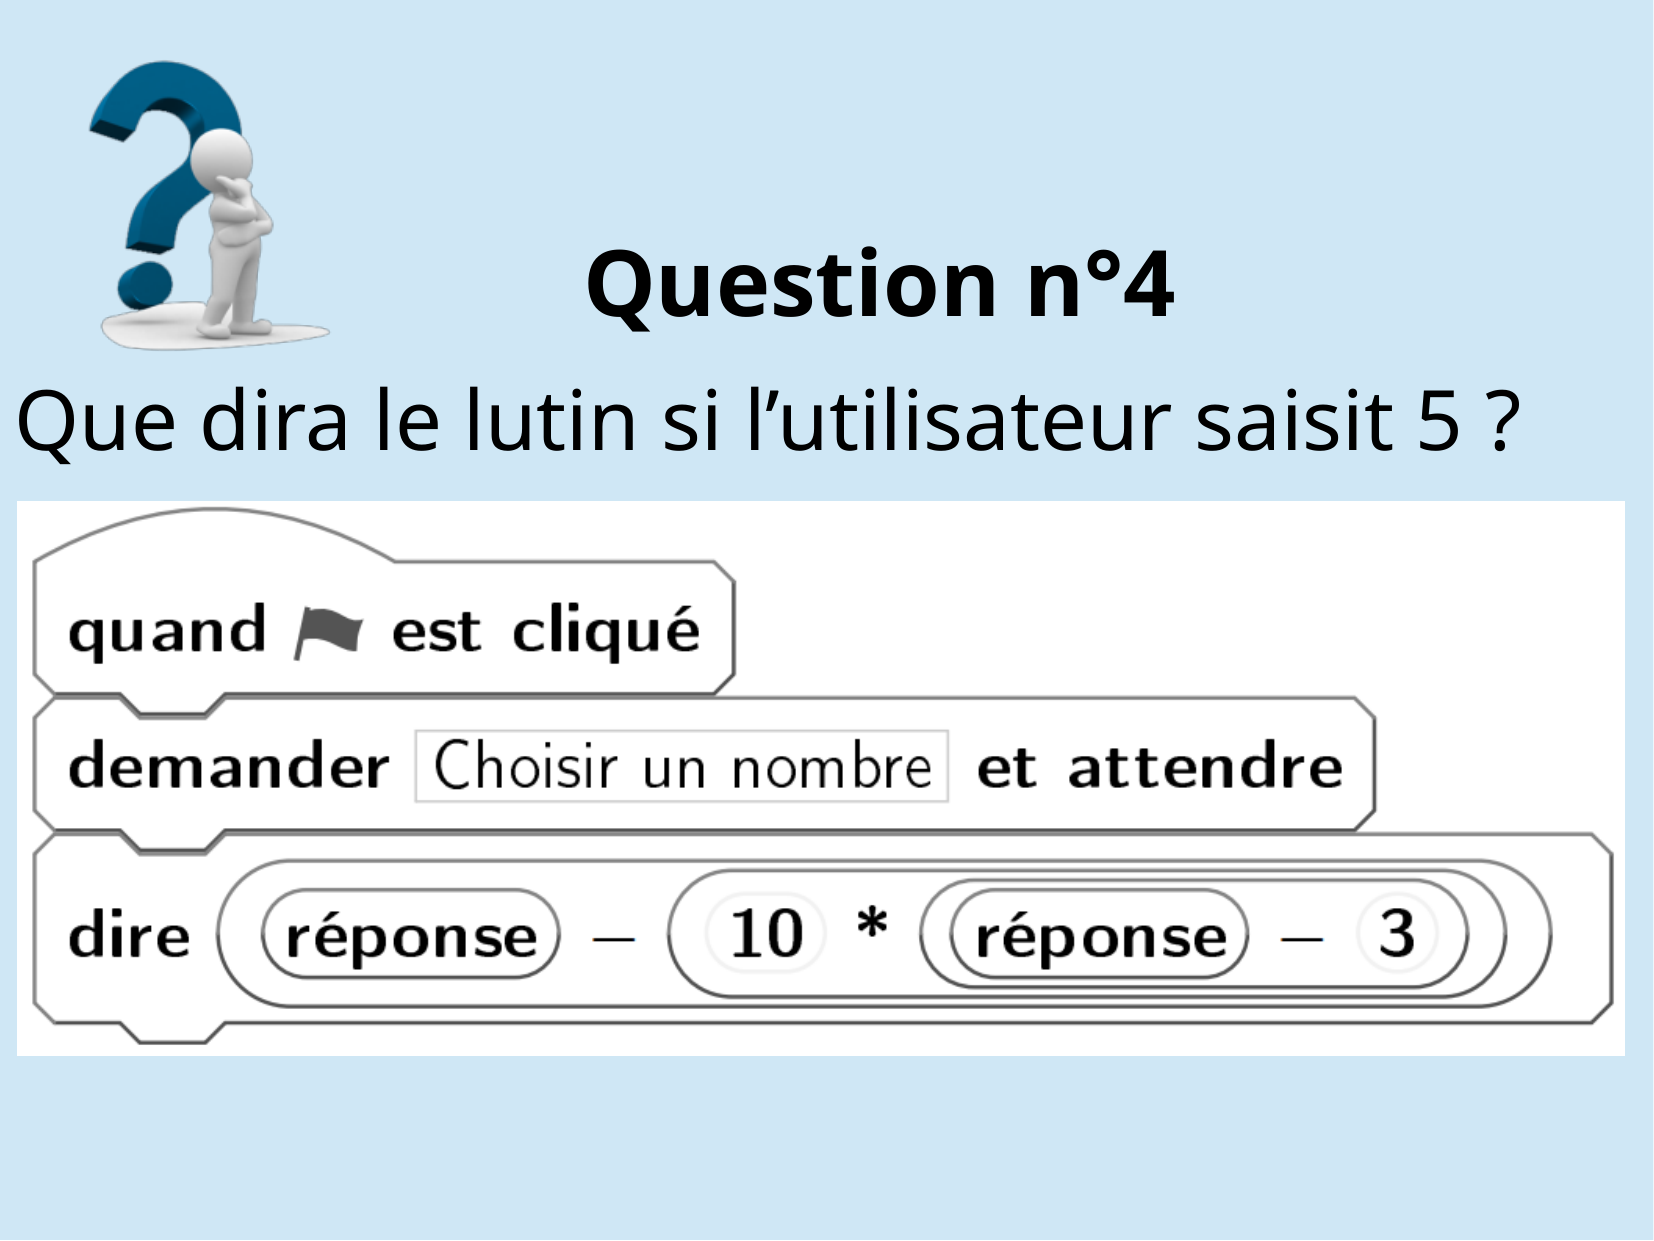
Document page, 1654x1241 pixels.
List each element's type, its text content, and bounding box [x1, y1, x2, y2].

picture [17, 501, 1625, 1056]
text_box Que dira le lutin si l’utilisateur saisit 5 ? [0, 354, 1654, 532]
picture [76, 47, 333, 354]
title Question n°4 [333, 177, 1625, 354]
